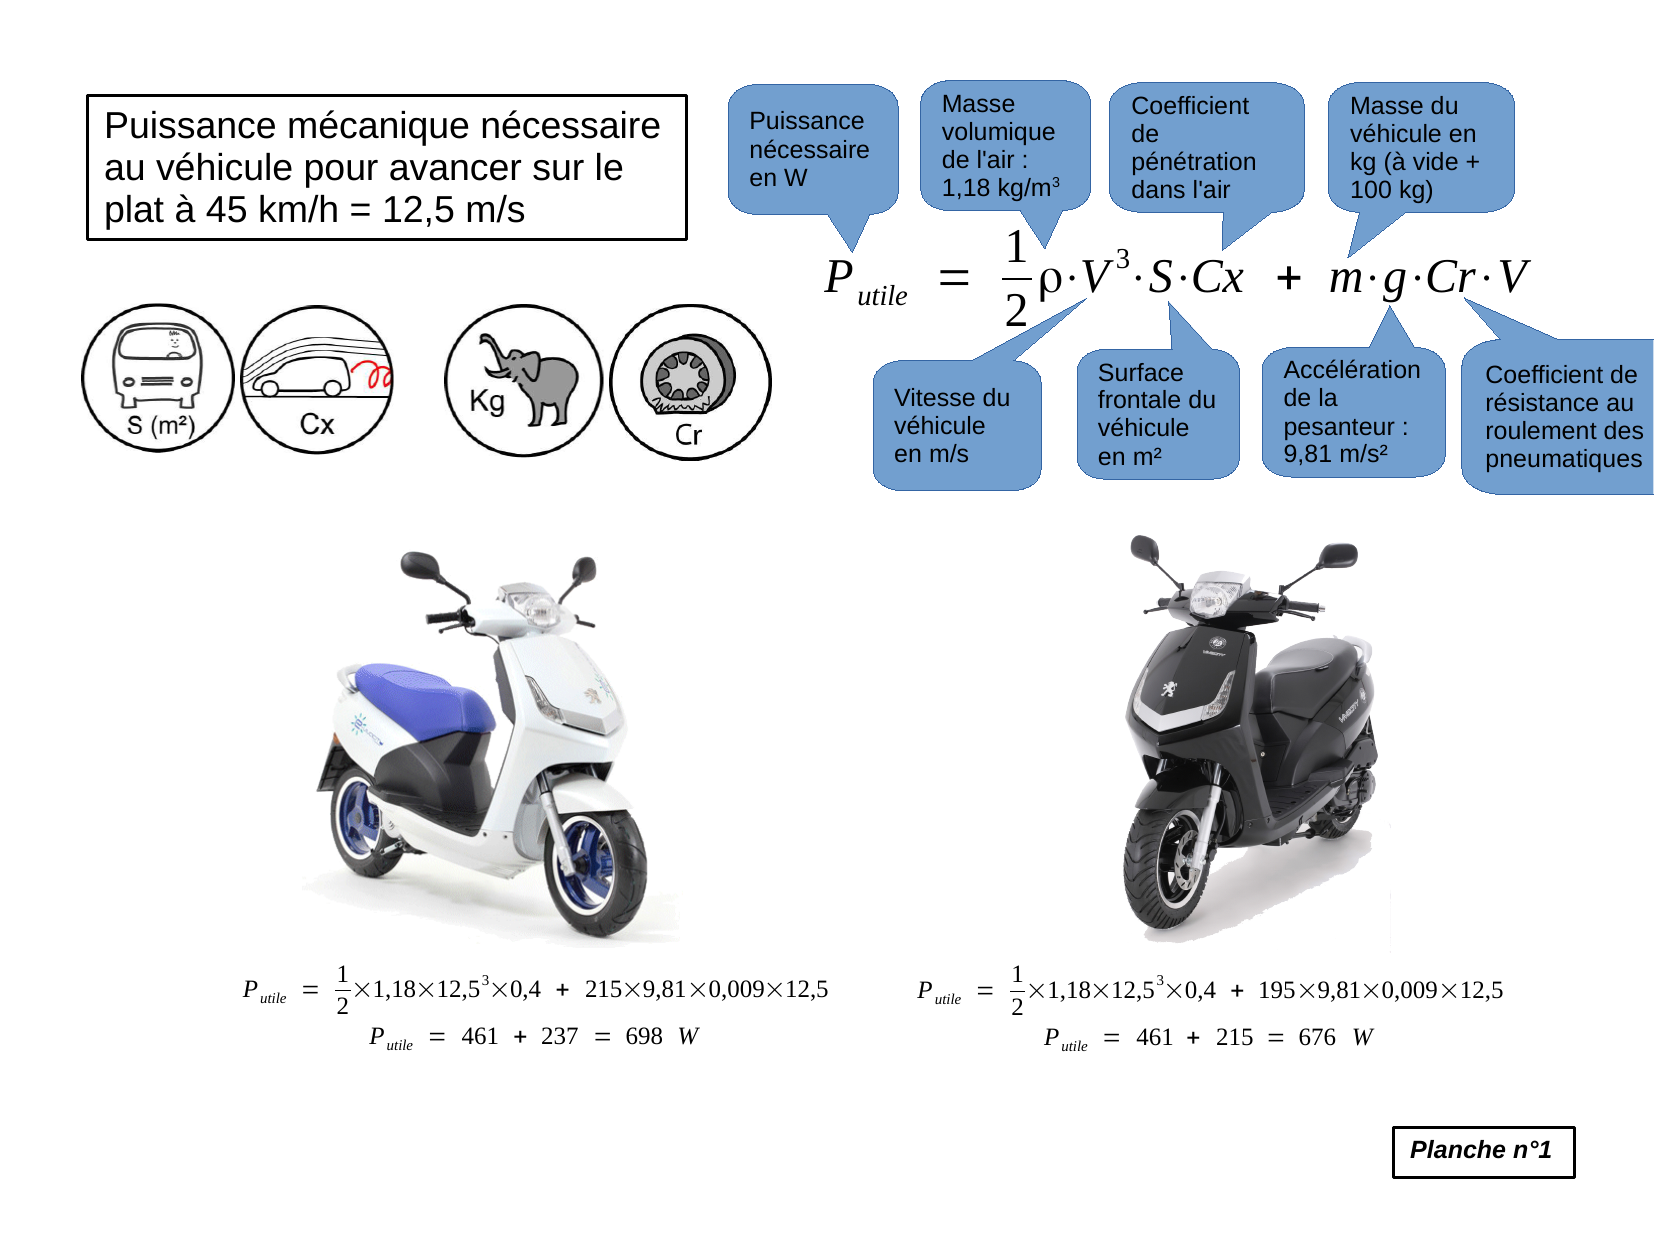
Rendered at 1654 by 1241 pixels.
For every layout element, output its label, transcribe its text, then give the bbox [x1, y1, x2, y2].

text_box Coefficient de résistance au roulement des pneumatiques [1461, 297, 1654, 495]
picture [435, 291, 779, 468]
text_box Masse du véhicule en kg (à vide + 100 kg) [1328, 82, 1515, 258]
text_box Accélération de la pesanteur : 9,81 m/s² [1262, 305, 1446, 478]
text_box Vitesse du véhicule en m/s [873, 298, 1087, 491]
text_box Coefficient de pénétration dans l'air [1109, 82, 1305, 251]
text_box Surface frontale du véhicule en m² [1077, 301, 1240, 480]
chart [235, 960, 836, 1055]
text_box Masse volumique de l'air : 1,18 kg/m3 [920, 80, 1091, 249]
text_box Planche n°1 [1393, 1127, 1575, 1178]
picture [71, 292, 403, 464]
picture [1098, 514, 1391, 953]
picture [302, 544, 684, 951]
text_box Puissance nécessaire en W [728, 84, 899, 253]
picture [809, 219, 1545, 339]
text_box Puissance mécanique nécessaire au véhicule pour avancer sur le plat à 45 km/h = 12,5 m/s [87, 95, 687, 240]
chart [909, 960, 1510, 1056]
